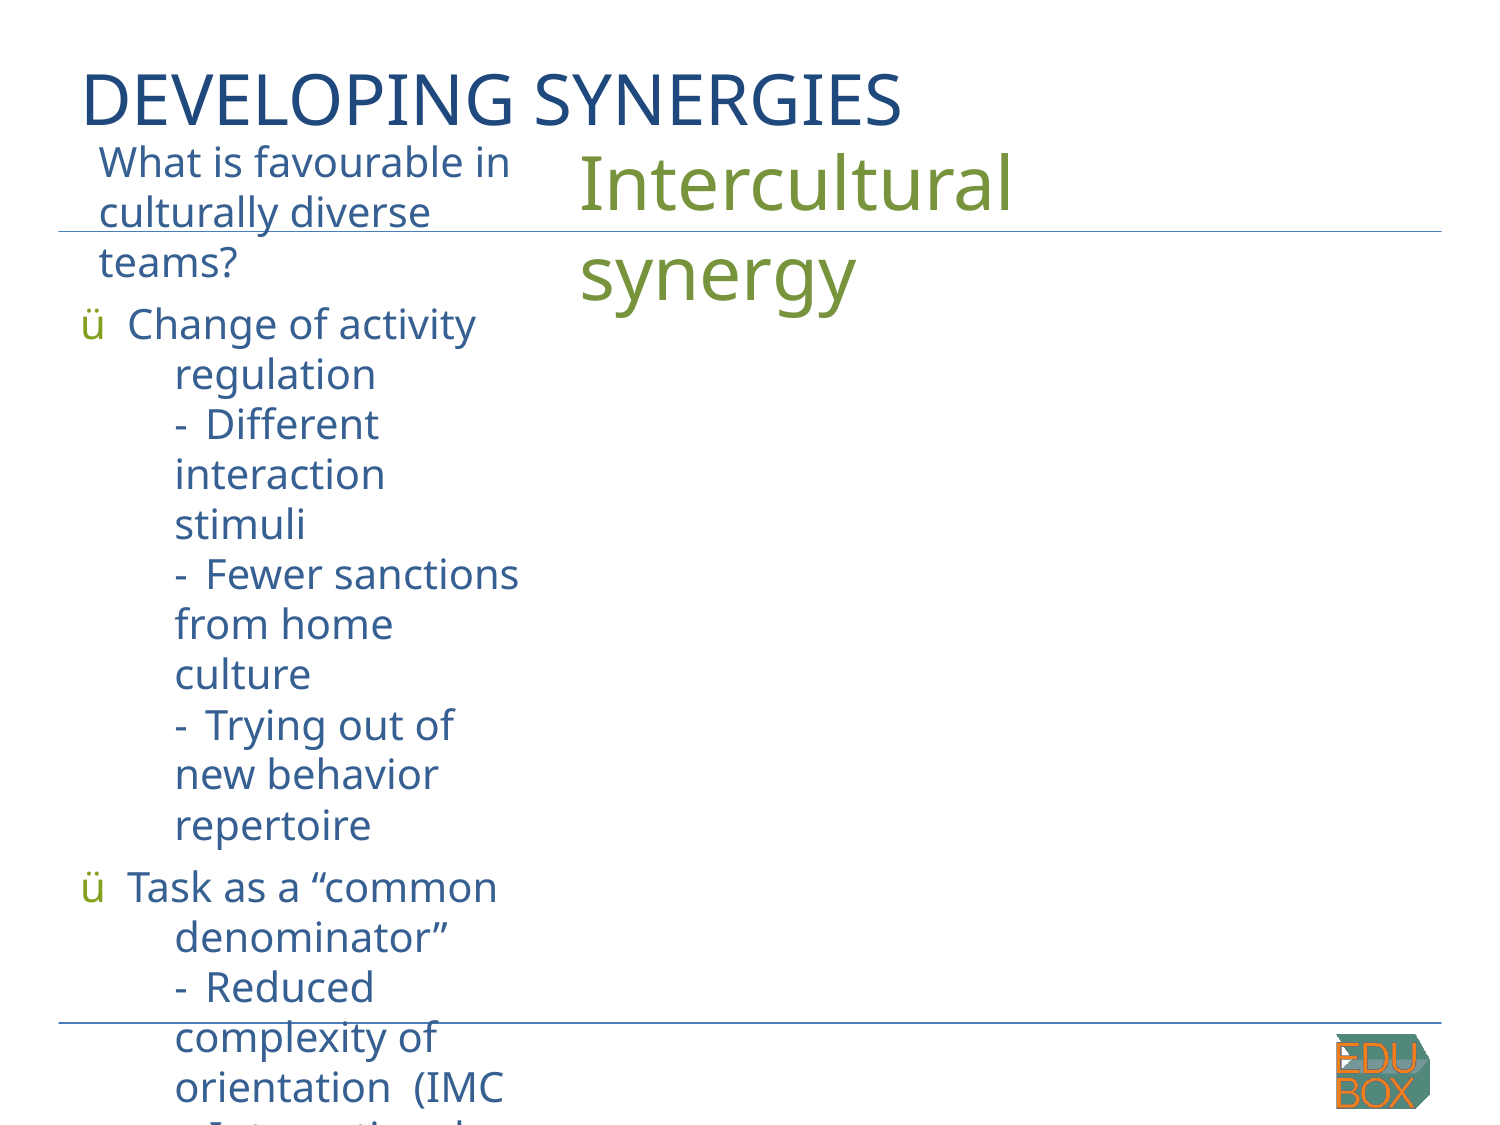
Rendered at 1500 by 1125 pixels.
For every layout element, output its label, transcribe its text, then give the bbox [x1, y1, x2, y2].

list Intercultural synergy [64, 153, 1400, 247]
title DEVELOPING SYNERGIES [64, 42, 1500, 153]
picture [1328, 1028, 1437, 1114]
list What is favourable in culturally diverse teams? Change of activity regulation - Different interaction stimuli - Fewer sanctions from home culture - Trying out of new behavior repertoire Task as a “common denominator” - Reduced complexity of orientation (IMC = International Micro-Culture) - Common goal - Pressure to succeed [75, 255, 1426, 1005]
